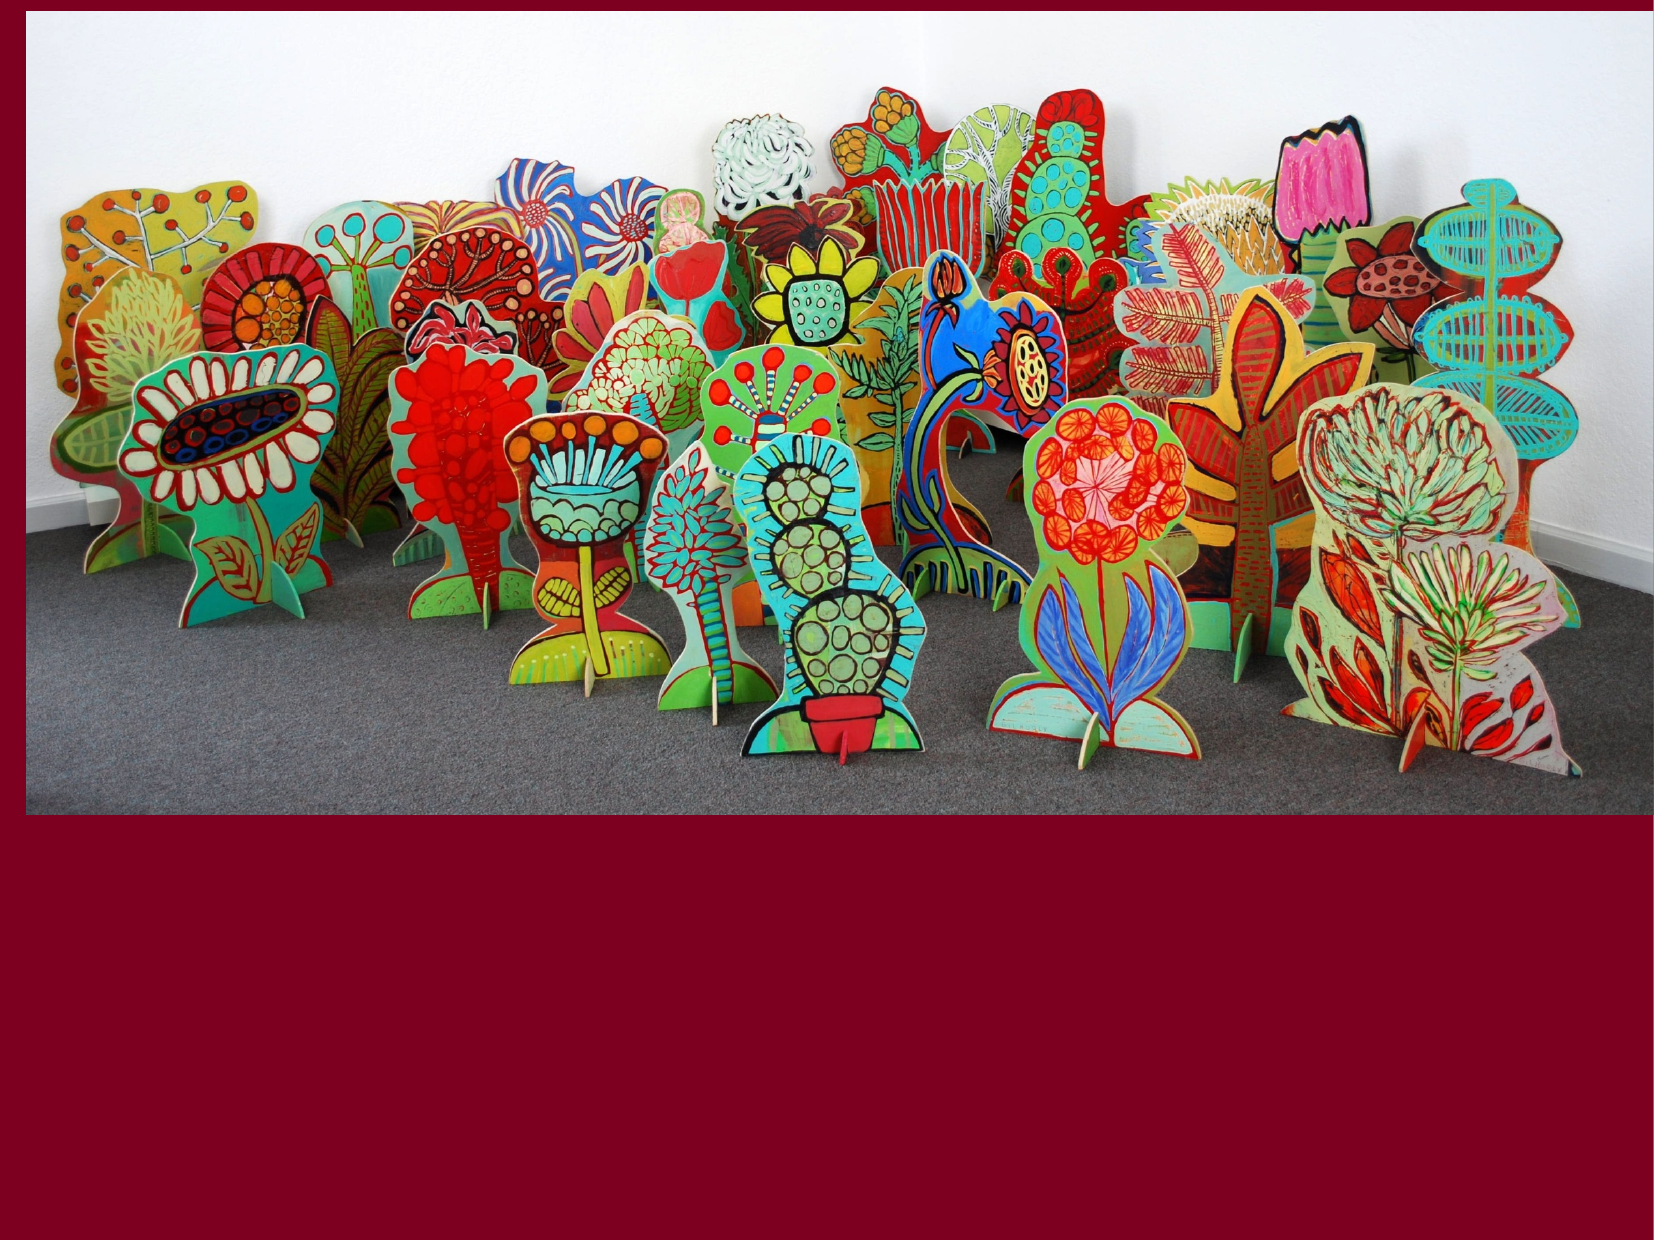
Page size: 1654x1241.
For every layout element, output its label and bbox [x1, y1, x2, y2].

picture [26, 11, 1654, 815]
